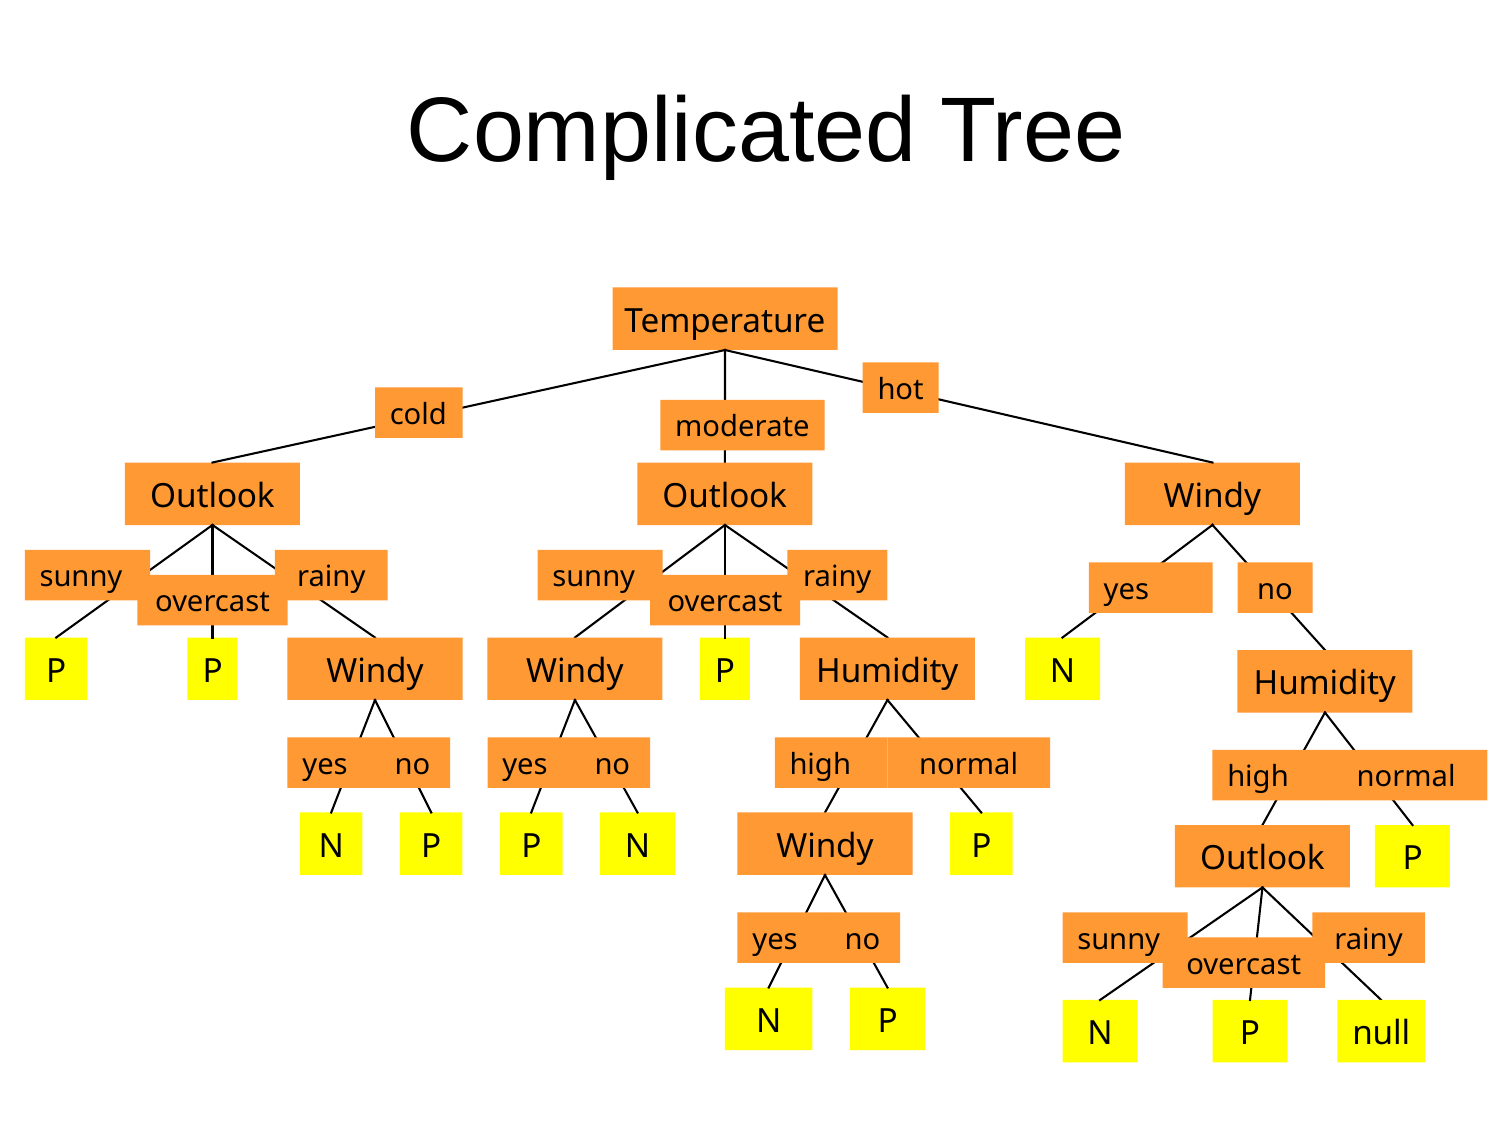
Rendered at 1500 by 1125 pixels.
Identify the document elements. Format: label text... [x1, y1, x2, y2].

text_box N [300, 812, 363, 875]
text_box no [825, 912, 901, 963]
text_box rainy [787, 549, 888, 601]
text_box P [399, 814, 463, 875]
text_box P [24, 637, 88, 700]
text_box high [1212, 749, 1324, 801]
text_box N [724, 987, 813, 1051]
text_box normal [887, 737, 1051, 788]
text_box yes [487, 737, 575, 788]
text_box normal [1324, 749, 1488, 801]
text_box N [1062, 999, 1138, 1063]
text_box no [375, 737, 451, 788]
text_box P [950, 812, 1013, 875]
text_box yes [287, 737, 375, 788]
text_box overcast [137, 574, 288, 626]
text_box Humidity [1237, 650, 1413, 713]
text_box P [500, 812, 563, 875]
text_box sunny [1062, 912, 1188, 963]
title Complicated Tree [24, 0, 1476, 188]
text_box hot [862, 362, 939, 413]
text_box Windy [287, 637, 463, 700]
text_box no [575, 737, 651, 788]
text_box overcast [650, 574, 801, 626]
text_box P [849, 987, 925, 1051]
text_box P [699, 637, 750, 700]
text_box yes [1088, 562, 1213, 613]
text_box moderate [660, 399, 825, 451]
text_box Windy [737, 812, 913, 875]
text_box rainy [274, 549, 388, 601]
text_box N [600, 812, 676, 875]
text_box Outlook [124, 462, 300, 526]
text_box cold [375, 387, 463, 438]
text_box Windy [487, 637, 663, 700]
text_box Outlook [1174, 825, 1350, 888]
text_box no [1237, 562, 1313, 613]
text_box Temperature [612, 287, 838, 350]
text_box rainy [1312, 912, 1426, 963]
text_box yes [737, 912, 825, 963]
text_box overcast [1162, 937, 1326, 988]
text_box N [1025, 637, 1101, 700]
text_box sunny [24, 549, 151, 601]
text_box P [187, 637, 238, 700]
text_box Humidity [799, 637, 975, 700]
text_box Outlook [637, 462, 813, 526]
text_box high [774, 737, 887, 788]
text_box P [1374, 825, 1450, 888]
text_box P [1212, 999, 1288, 1063]
text_box Windy [1124, 462, 1300, 526]
text_box null [1337, 999, 1426, 1063]
text_box sunny [537, 549, 663, 601]
